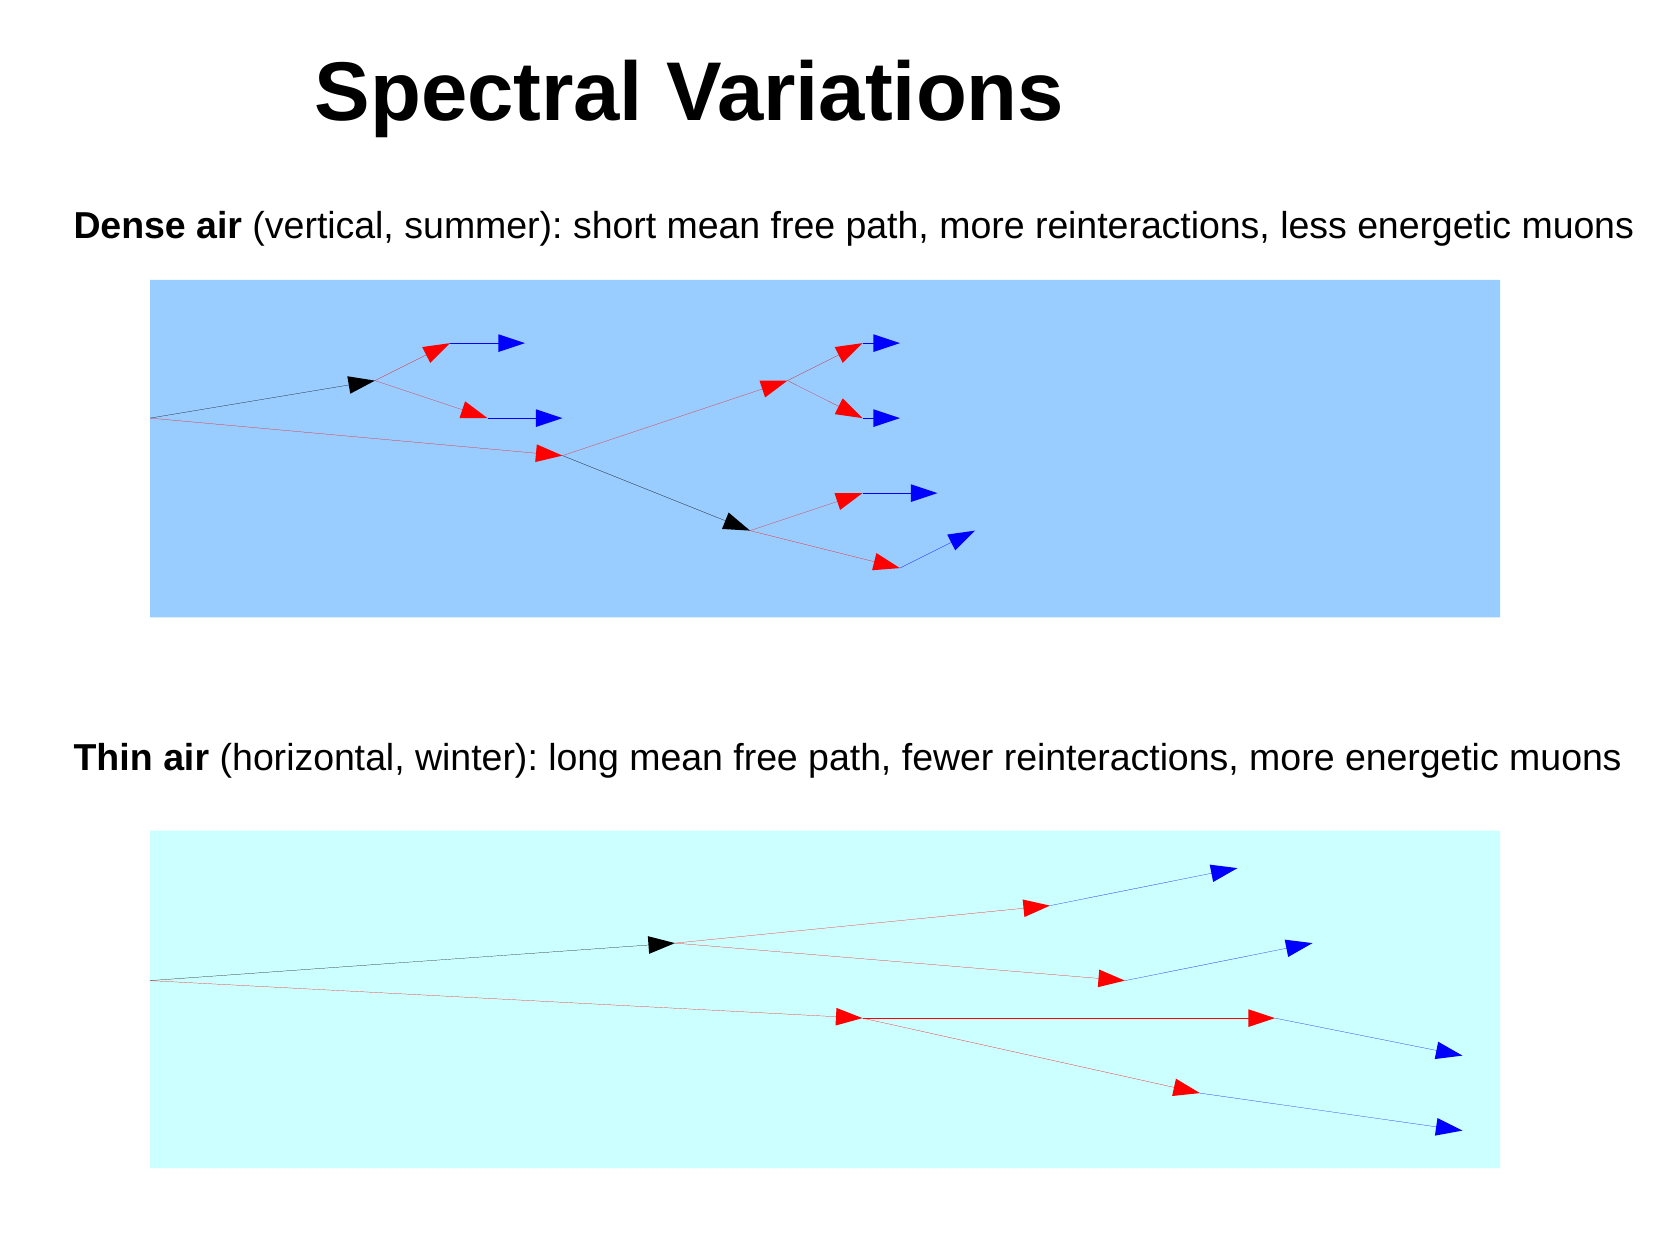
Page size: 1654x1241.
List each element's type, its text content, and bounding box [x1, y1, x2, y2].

text_box Thin air (horizontal, winter): long mean free path, fewer reinteractions, more energetic muons [58, 729, 1636, 801]
text_box [150, 830, 1501, 1169]
text_box [150, 279, 1501, 618]
text_box Dense air (vertical, summer): short mean free path, more reinteractions, less energetic muons [58, 197, 1650, 270]
text_box Spectral Variations [300, 37, 1081, 179]
